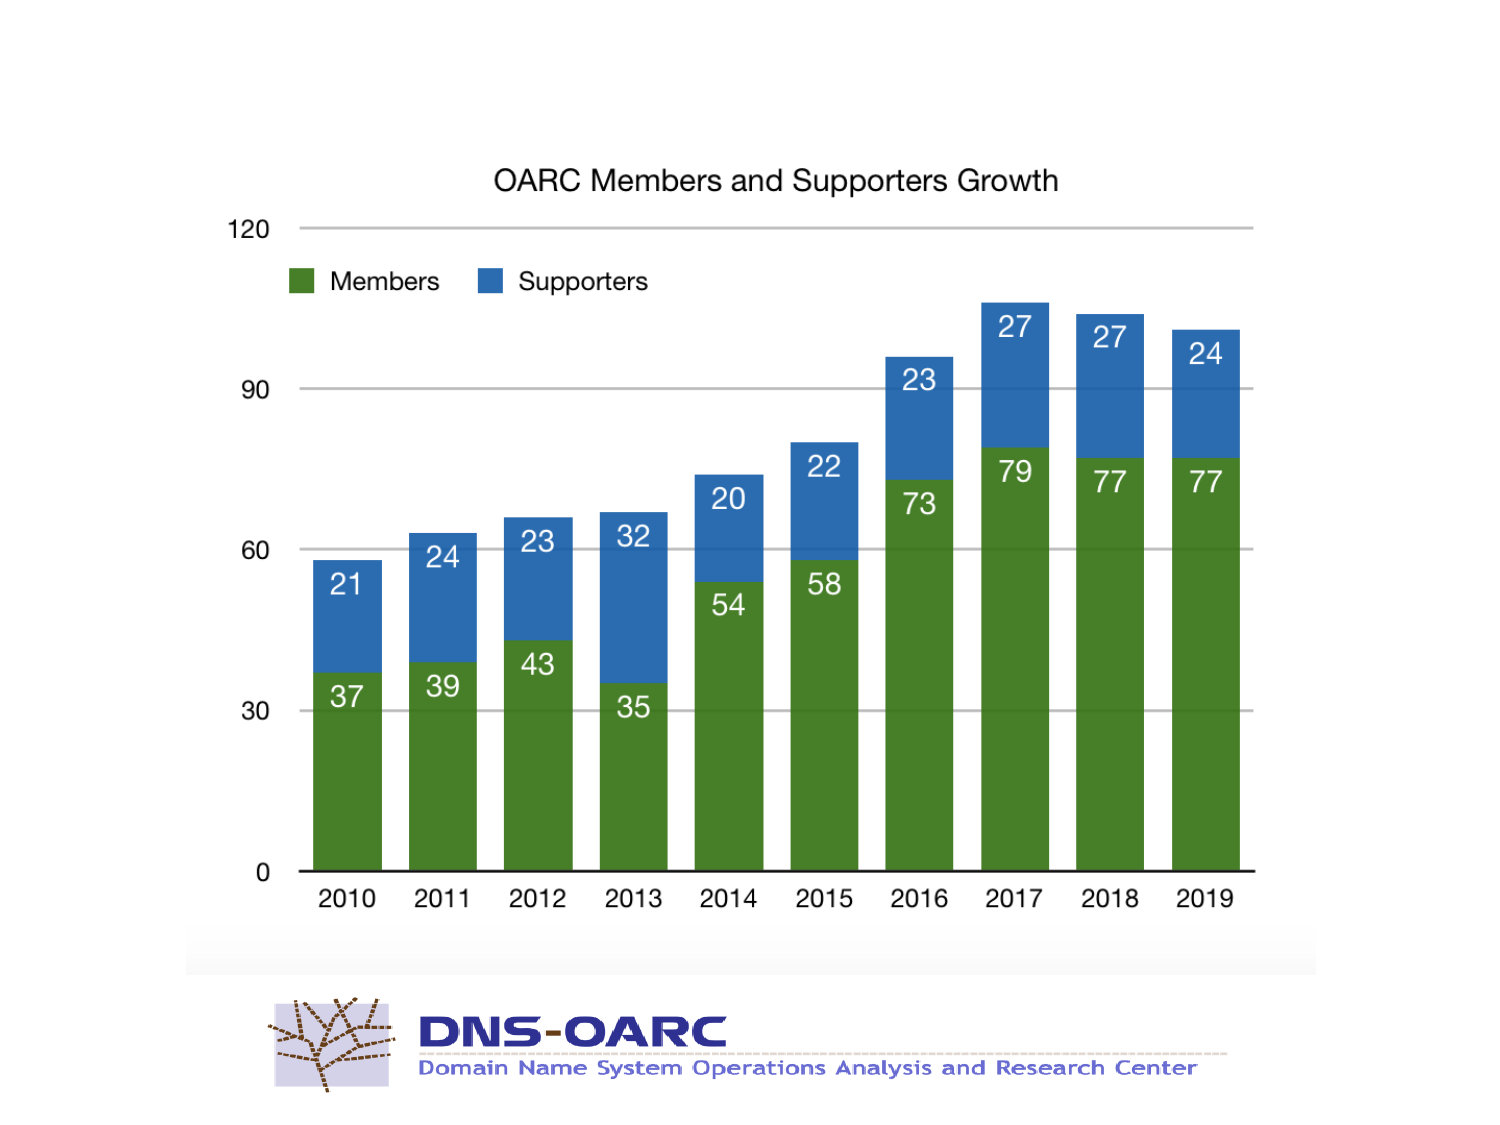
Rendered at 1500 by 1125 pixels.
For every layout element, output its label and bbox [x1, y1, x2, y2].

picture [214, 991, 1259, 1099]
picture [186, 116, 1316, 976]
